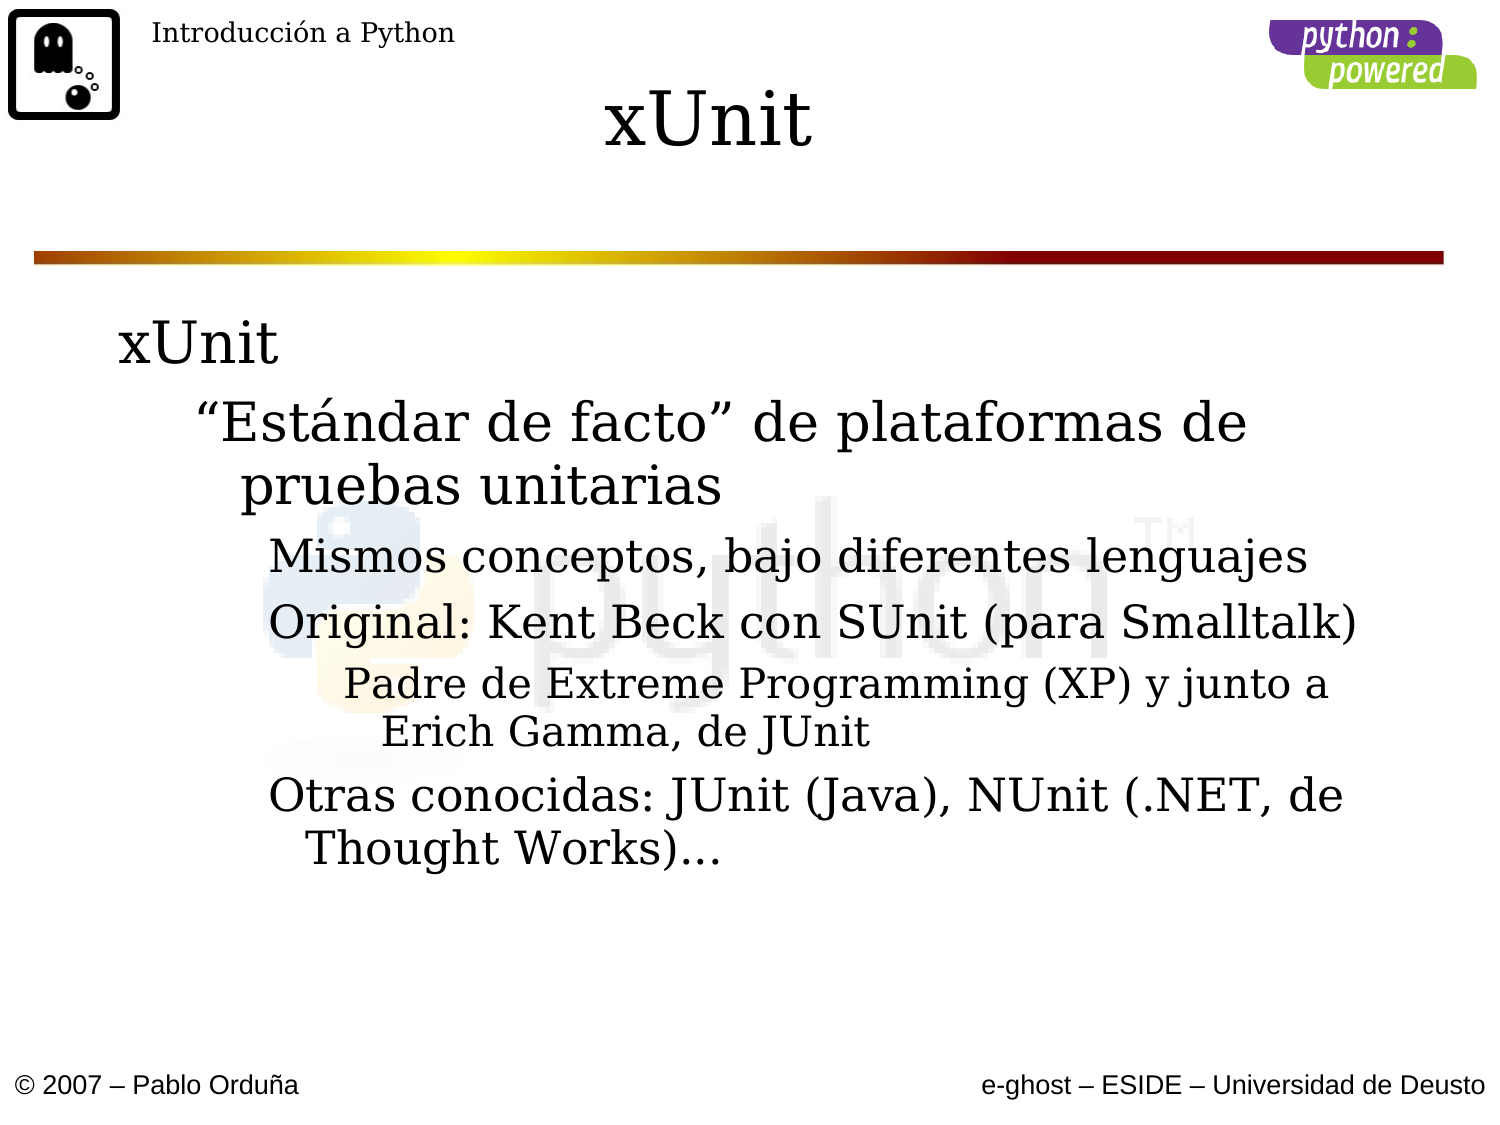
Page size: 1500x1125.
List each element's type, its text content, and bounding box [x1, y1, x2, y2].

list xUnit “Estándar de facto” de plataformas de pruebas unitarias Mismos conceptos, bajo diferentes lenguajes Original: Kent Beck con SUnit (para Smalltalk) Padre de Extreme Programming (XP) y junto a Erich Gamma, de JUnit Otras conocidas: JUnit (Java), NUnit (.NET, de Thought Works)... [118, 309, 1394, 990]
picture [34, 251, 1447, 266]
title xUnit [118, 66, 1300, 174]
picture [5, 7, 125, 124]
picture [1269, 20, 1477, 89]
